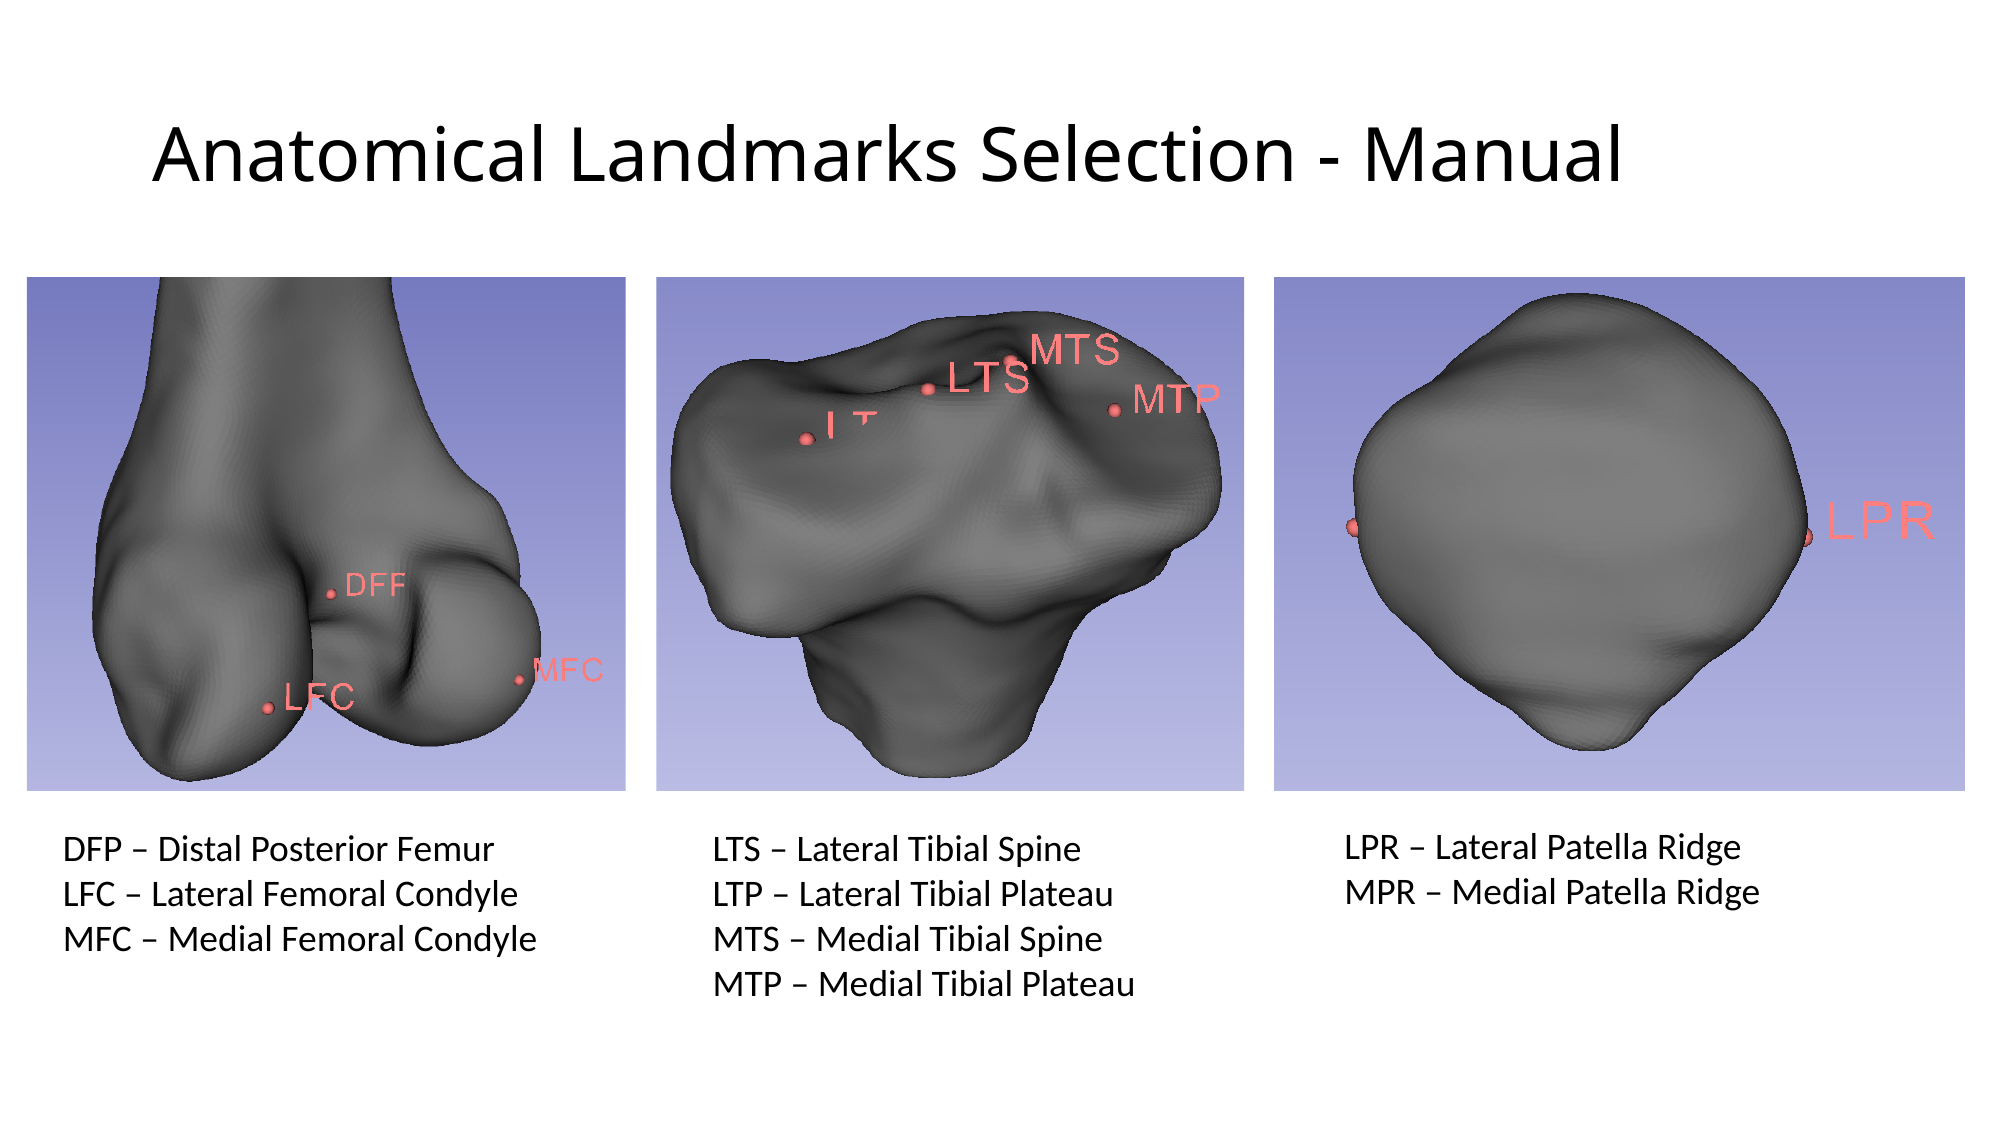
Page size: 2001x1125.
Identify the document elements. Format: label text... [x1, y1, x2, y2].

picture [656, 277, 1245, 791]
picture [1274, 277, 1966, 791]
picture [26, 277, 626, 791]
text_box DFP – Distal Posterior Femur LFC – Lateral Femoral Condyle MFC – Medial Femoral Condyle [48, 816, 553, 967]
title Anatomical Landmarks Selection - Manual [137, 48, 1863, 266]
text_box LTS – Lateral Tibial Spine LTP – Lateral Tibial Plateau MTS – Medial Tibial Spine MTP – Medial Tibial Plateau [698, 816, 1151, 1012]
text_box LPR – Lateral Patella Ridge MPR – Medial Patella Ridge [1329, 814, 1776, 920]
